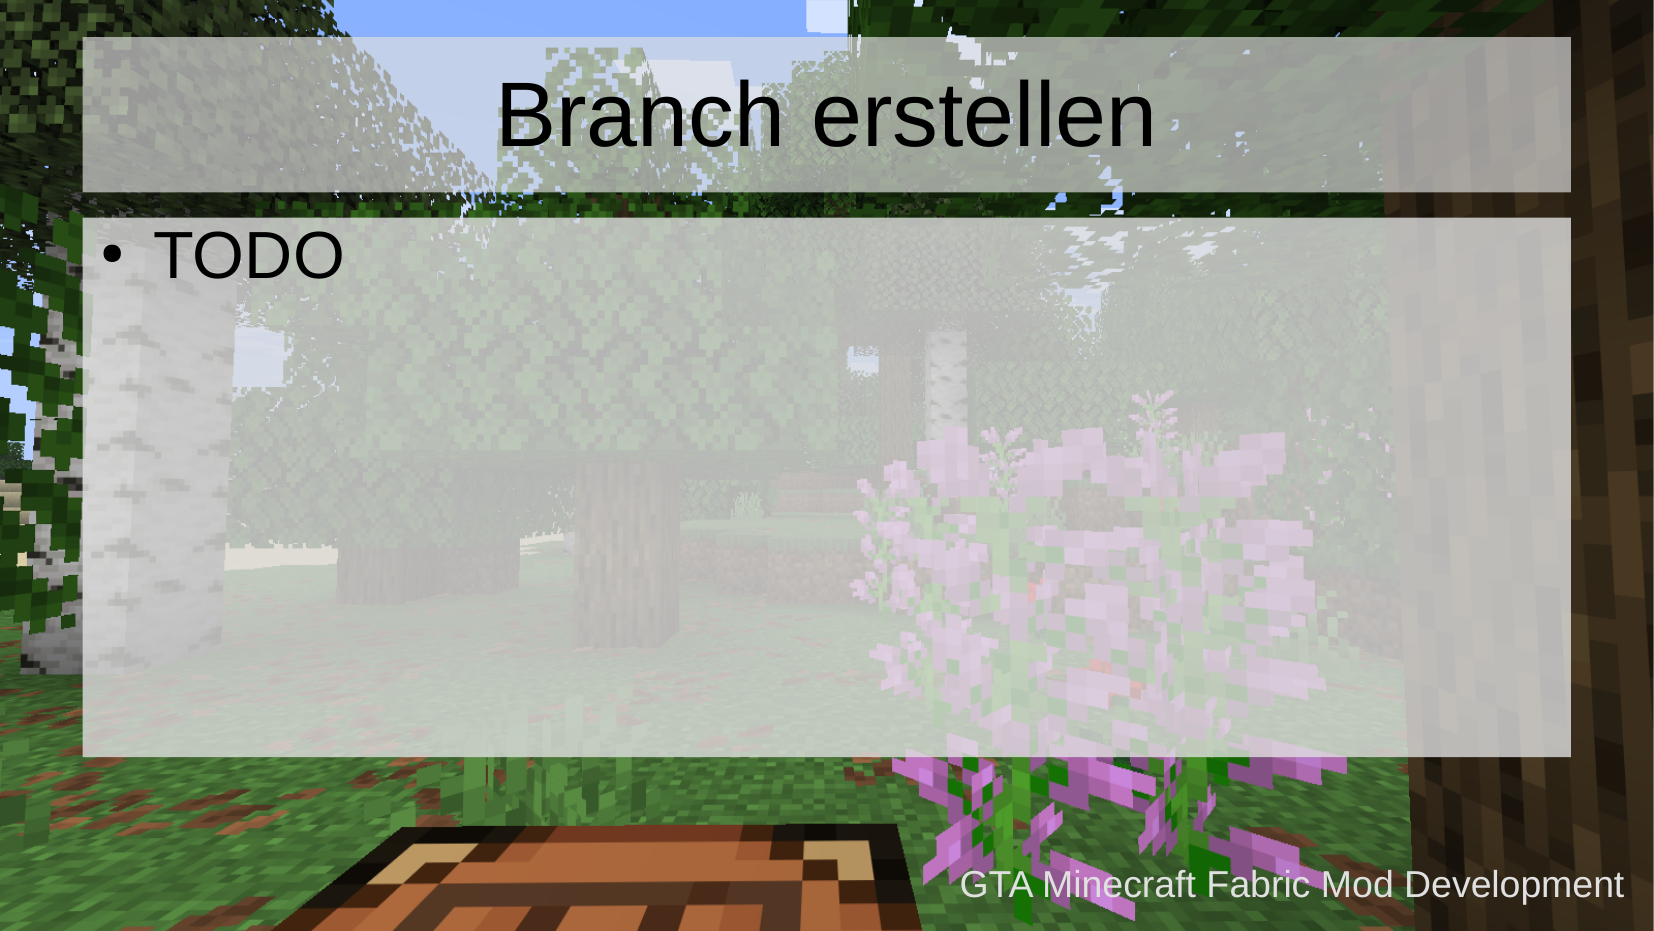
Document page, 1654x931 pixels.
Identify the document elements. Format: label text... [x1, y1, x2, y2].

picture [0, 0, 1654, 931]
list TODO [82, 217, 1571, 758]
title Branch erstellen [82, 37, 1571, 193]
